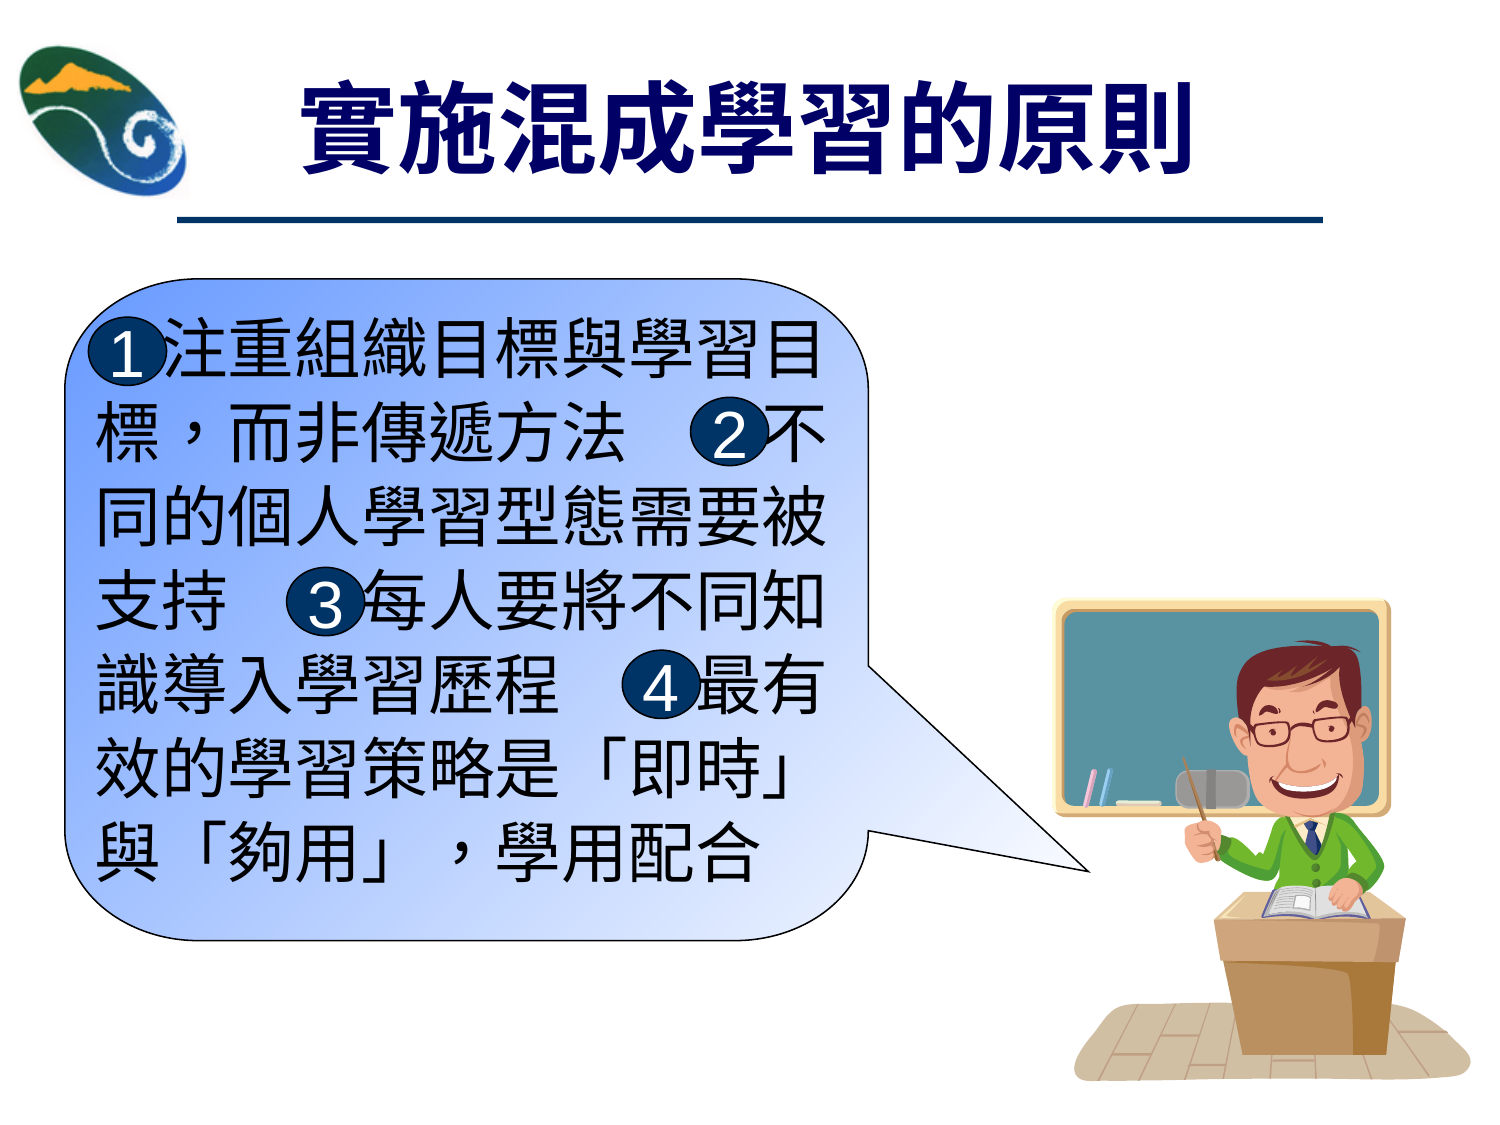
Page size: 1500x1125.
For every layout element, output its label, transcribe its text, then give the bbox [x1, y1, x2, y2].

text_box 注重組織目標與學習目標，而非傳遞方法 不同的個人學習型態需要被支持 每人要將不同知識導入學習歷程 最有效的學習策略是「即時」與「夠用」，學用配合 [64, 278, 1089, 941]
text_box 1 [88, 317, 167, 386]
picture [1052, 597, 1471, 1082]
text_box 4 [622, 650, 701, 719]
text_box 3 [286, 567, 365, 636]
picture [17, 42, 190, 199]
text_box 2 [690, 397, 769, 466]
text_box 實施混成學習的原則 [190, 55, 1385, 196]
